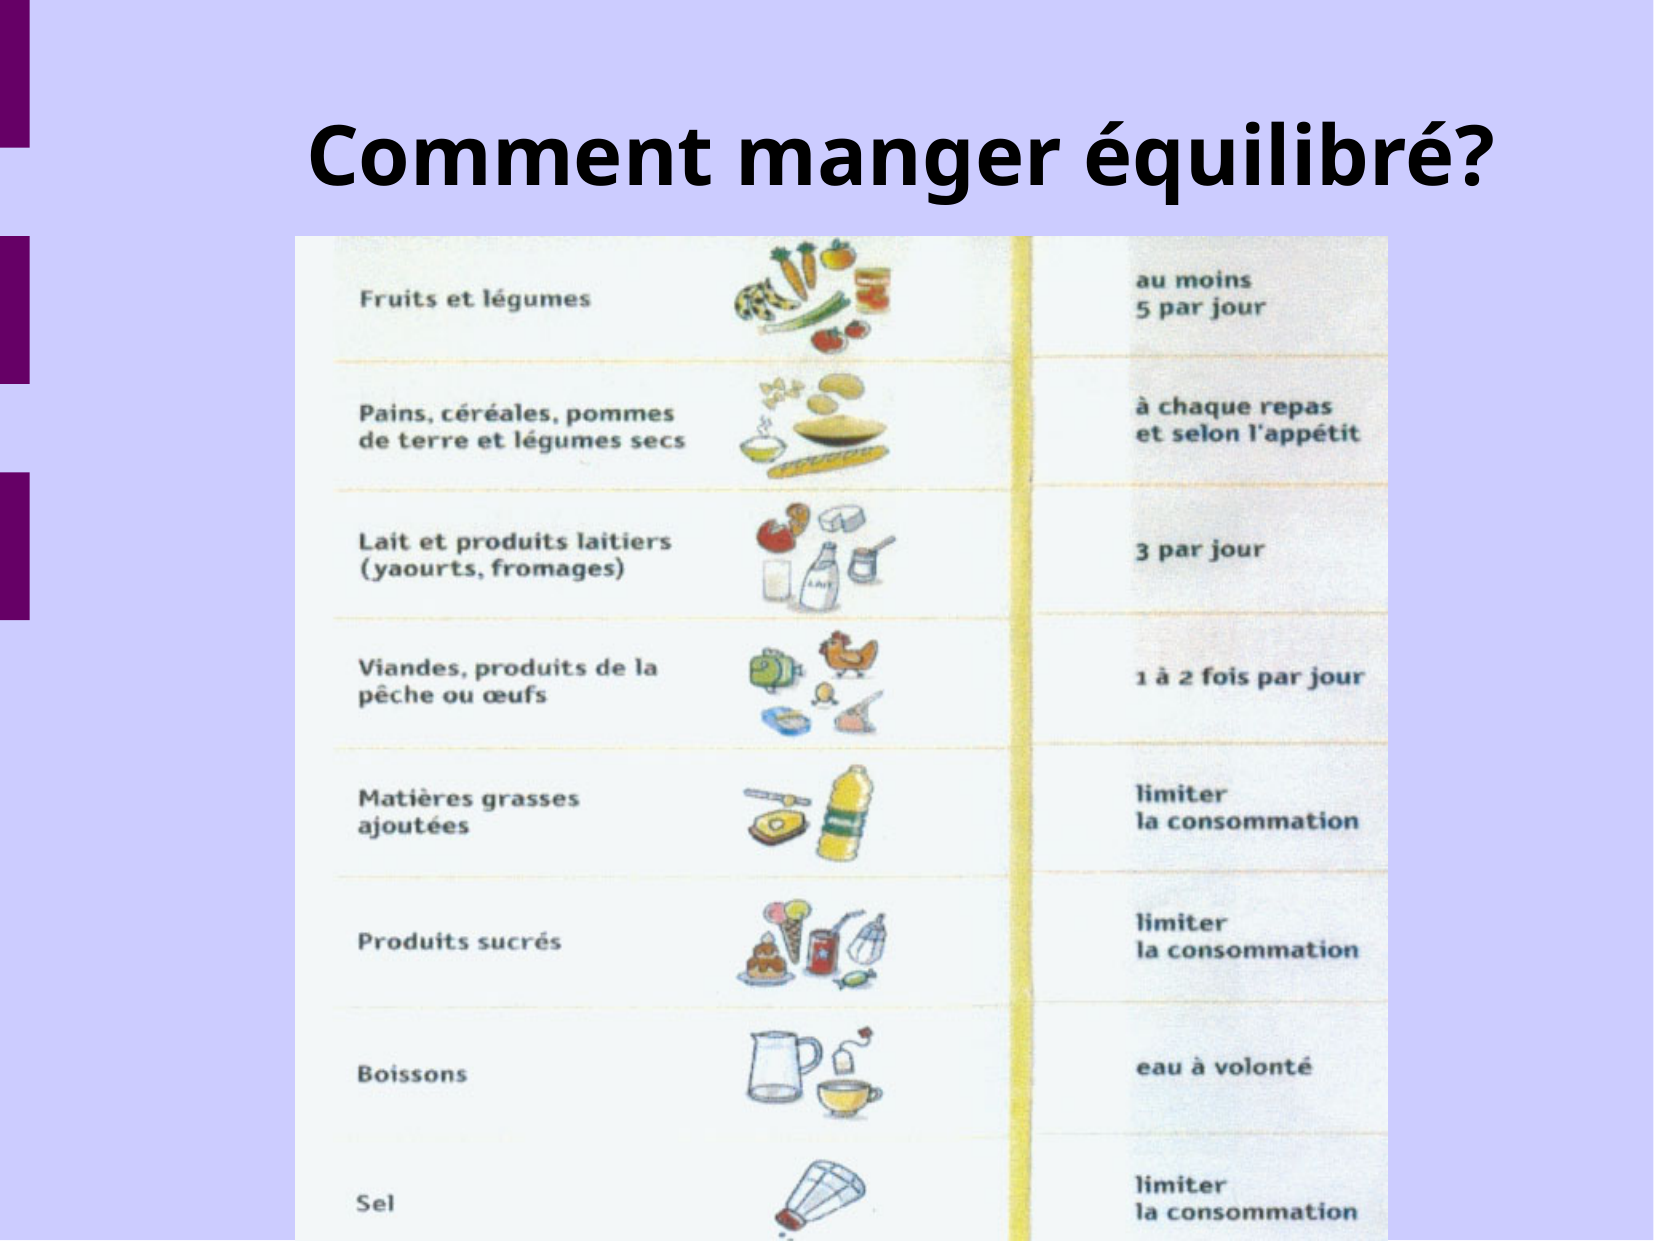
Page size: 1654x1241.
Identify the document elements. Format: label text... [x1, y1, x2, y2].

picture [295, 236, 1388, 1241]
text_box [0, 0, 1654, 1241]
text_box Comment manger équilibré? [291, 88, 1418, 220]
